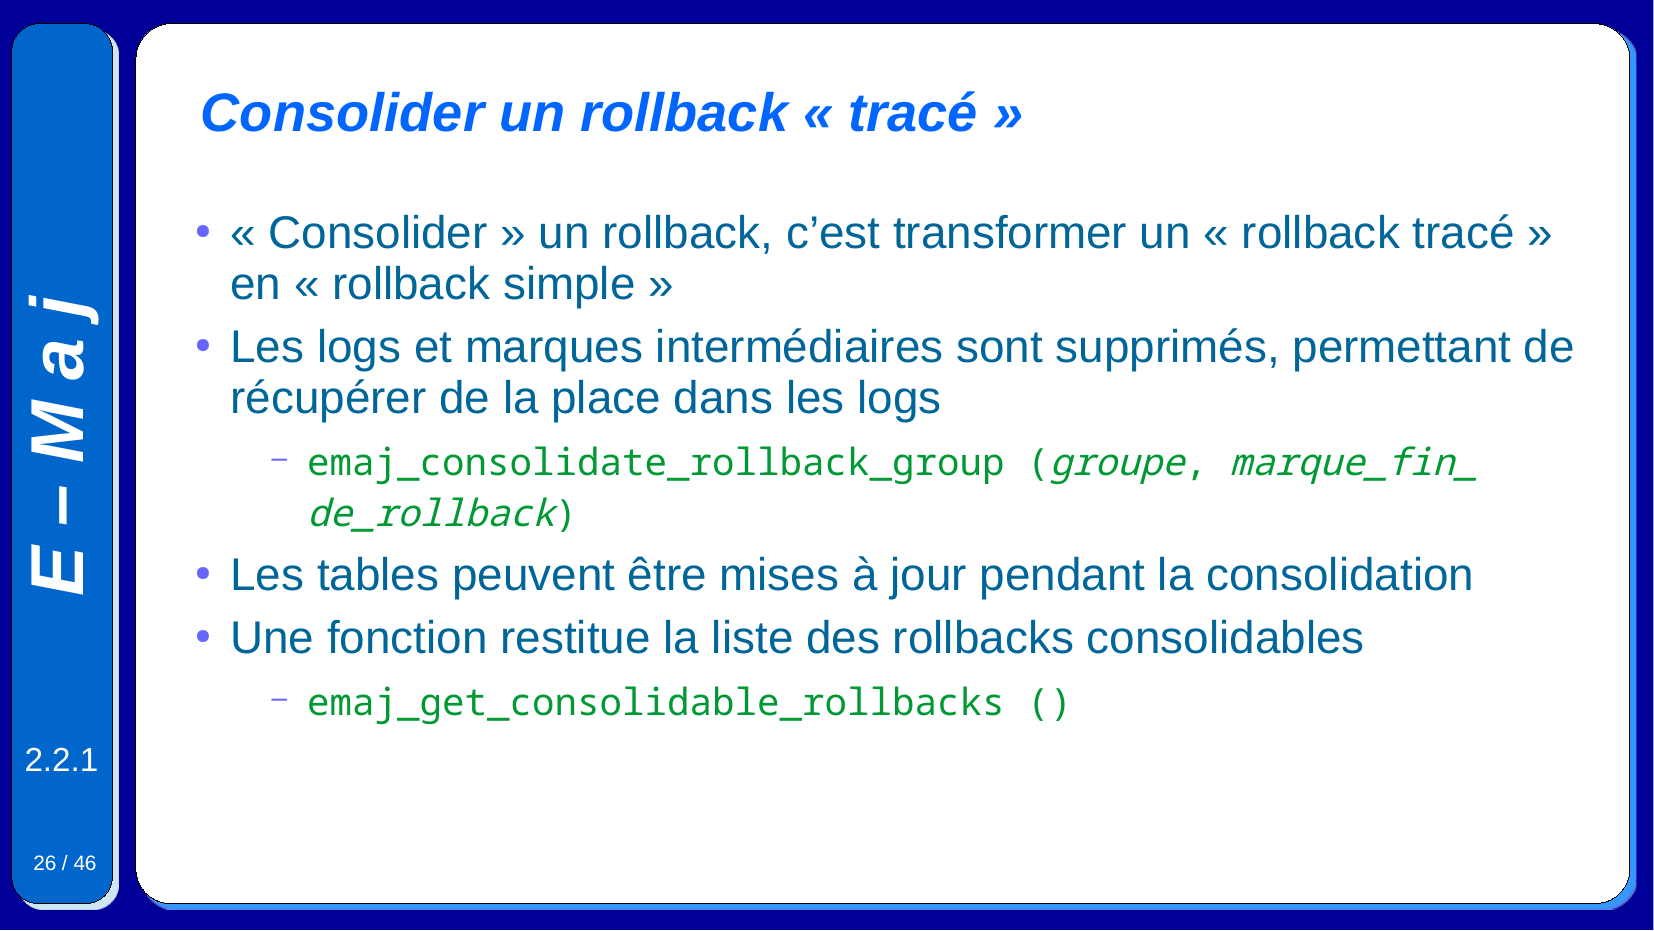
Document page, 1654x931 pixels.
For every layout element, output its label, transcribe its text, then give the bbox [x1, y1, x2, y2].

title Consolider un rollback « tracé » [200, 34, 1575, 191]
list « Consolider » un rollback, c’est transformer un « rollback tracé » en « rollback simple » Les logs et marques intermédiaires sont supprimés, permettant de récupérer de la place dans les logs emaj_consolidate_rollback_group (groupe, marque_fin_ de_rollback) Les tables peuvent être mises à jour pendant la consolidation Une fonction restitue la liste des rollbacks consolidables emaj_get_consolidable_rollbacks () [177, 206, 1587, 827]
